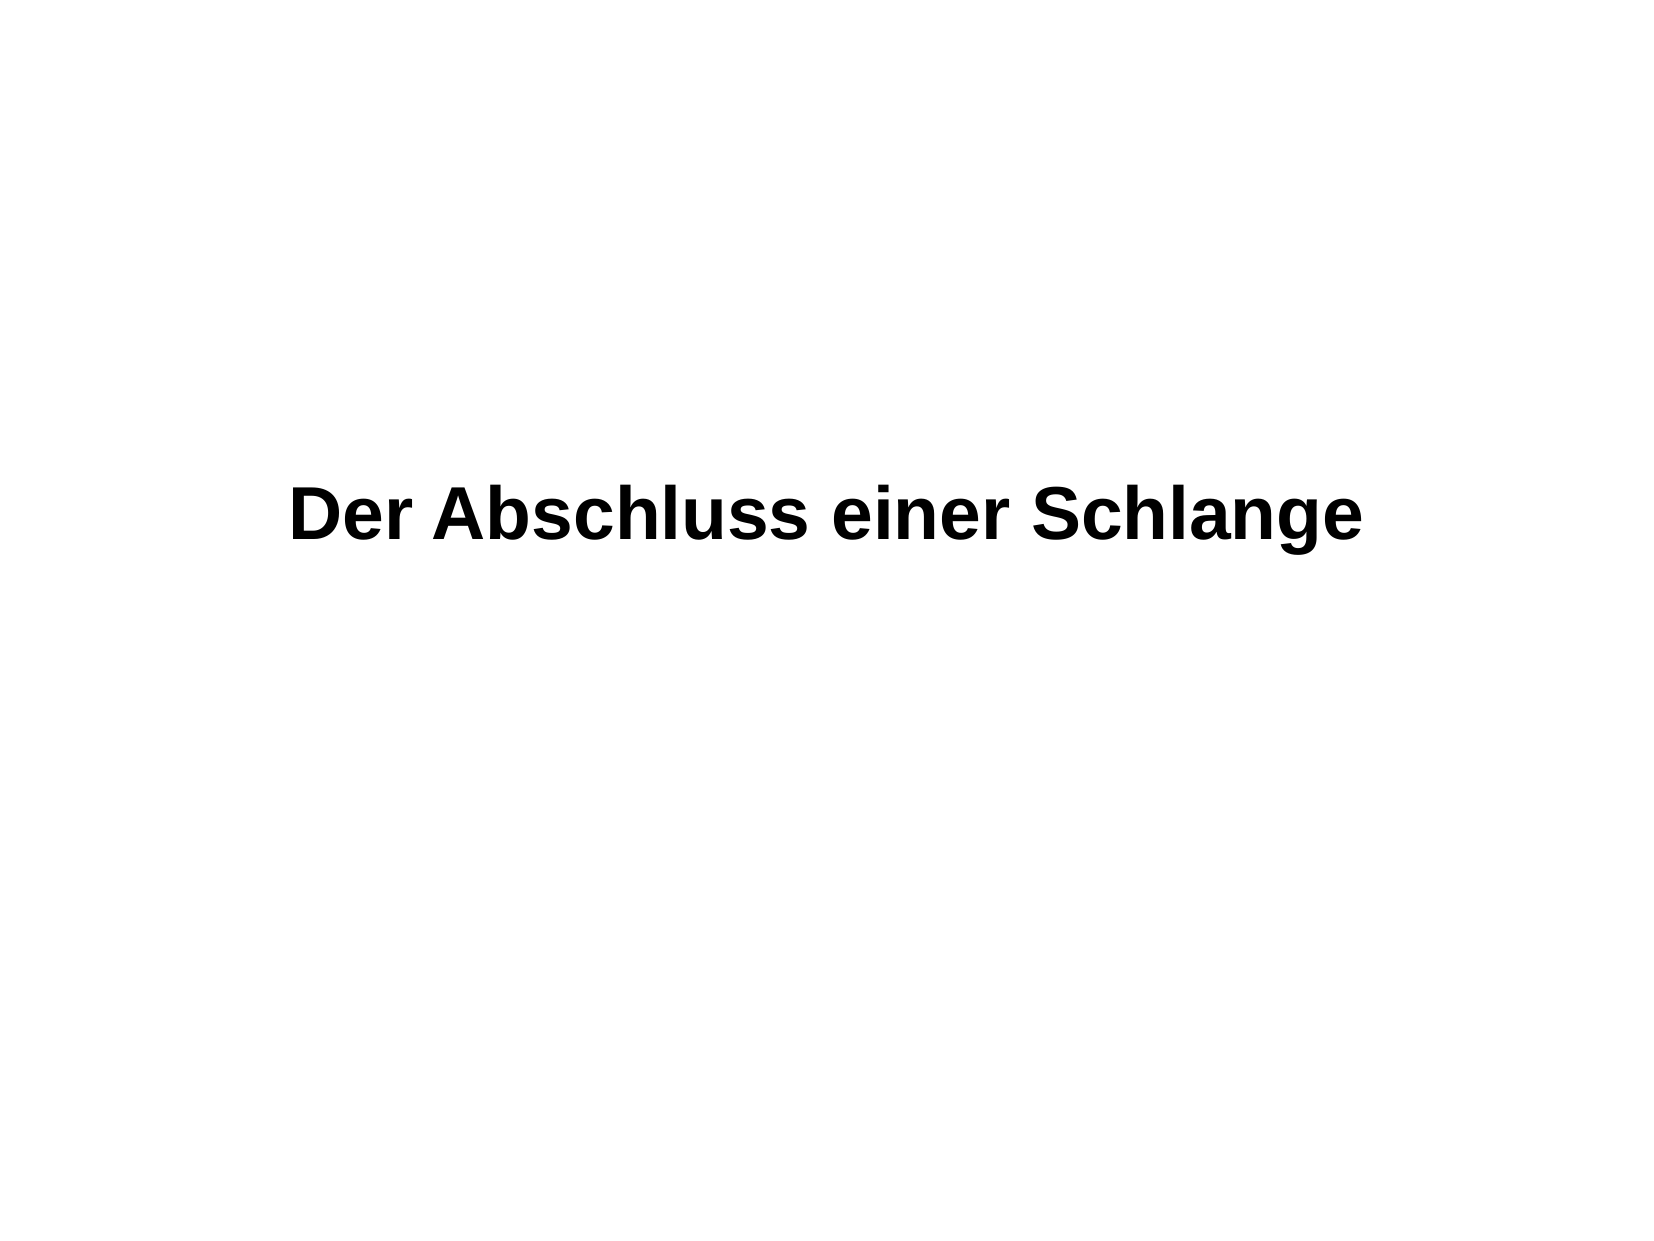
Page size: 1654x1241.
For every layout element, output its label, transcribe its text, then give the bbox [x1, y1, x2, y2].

title Der Abschluss einer Schlange [82, 417, 1571, 610]
